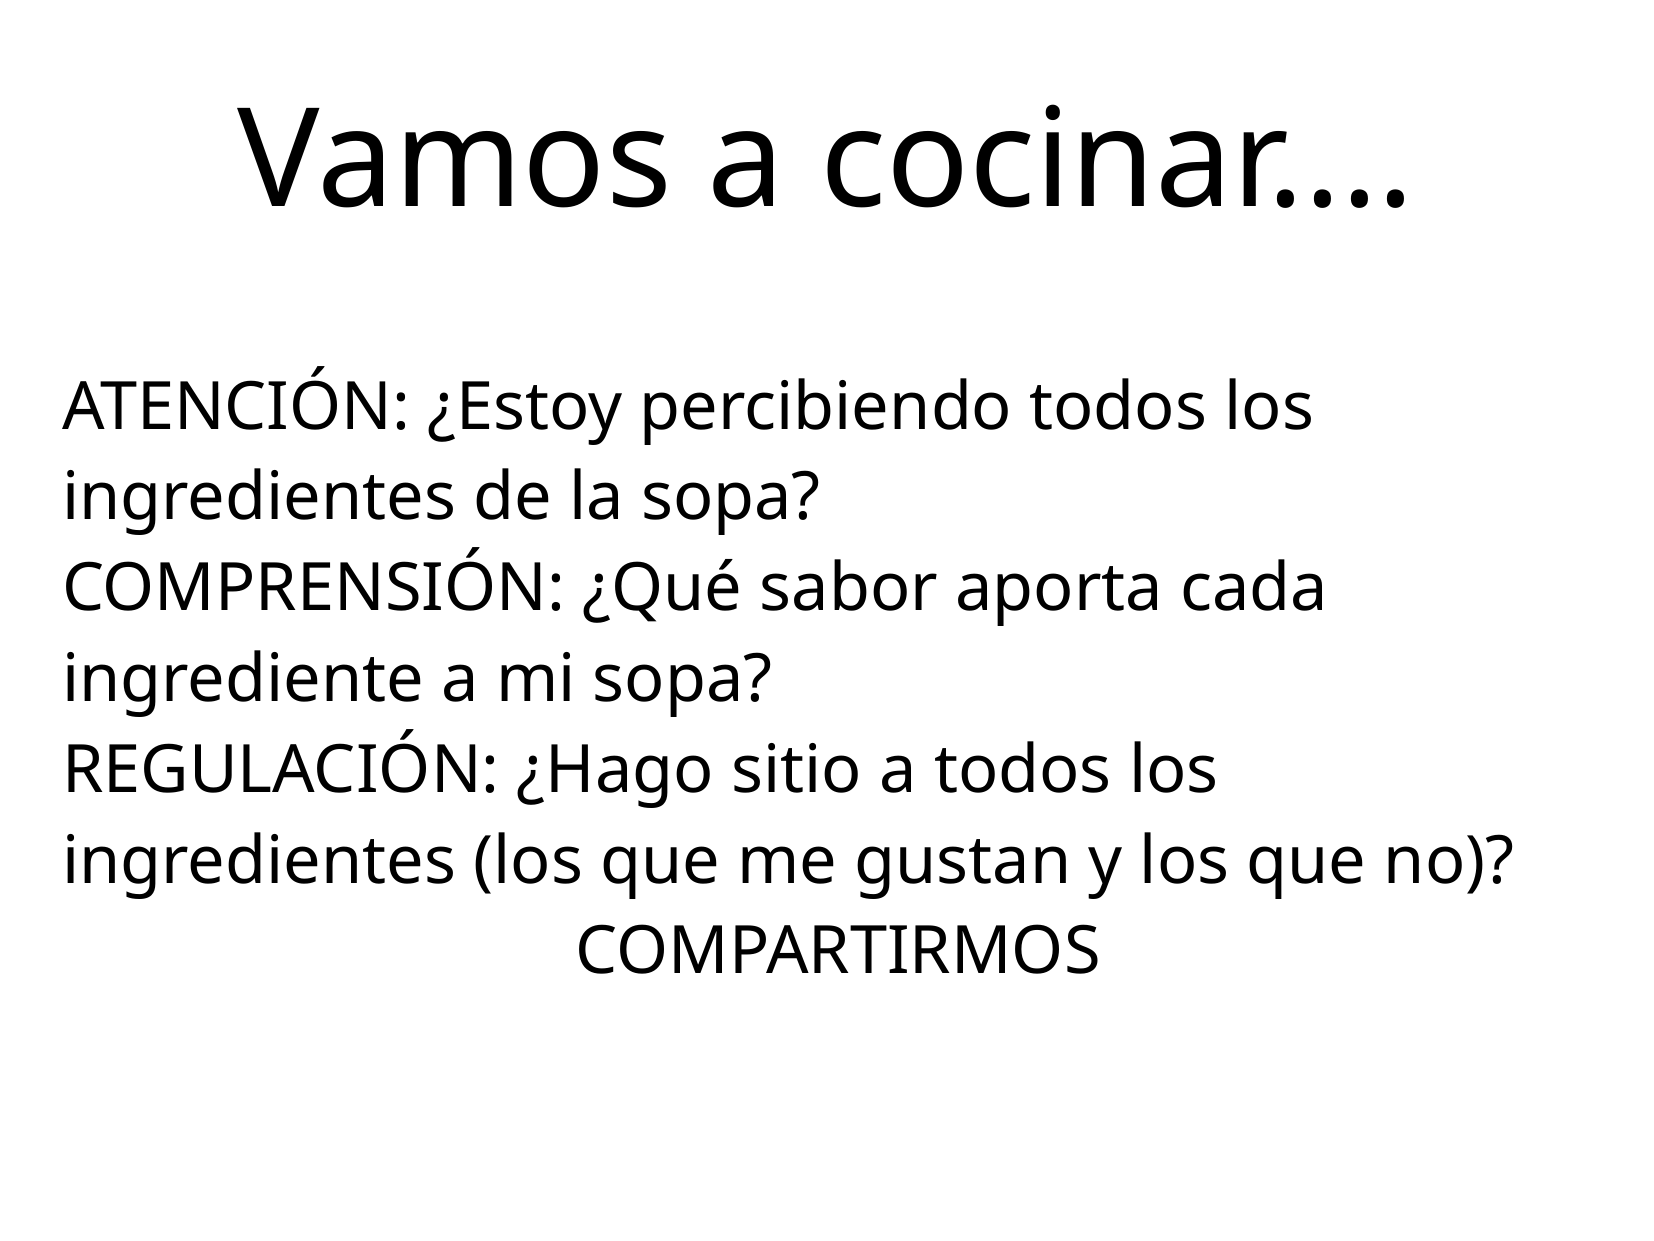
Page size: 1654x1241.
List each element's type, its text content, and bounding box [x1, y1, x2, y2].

title Vamos a cocinar.... [82, 26, 1571, 259]
text_box ATENCIÓN: ¿Estoy percibiendo todos los ingredientes de la sopa? COMPRENSIÓN: ¿Qué sabor aporta cada ingrediente a mi sopa? REGULACIÓN: ¿Hago sitio a todos los ingredientes (los que me gustan y los que no)? COMPARTIRMOS [47, 259, 1630, 1241]
